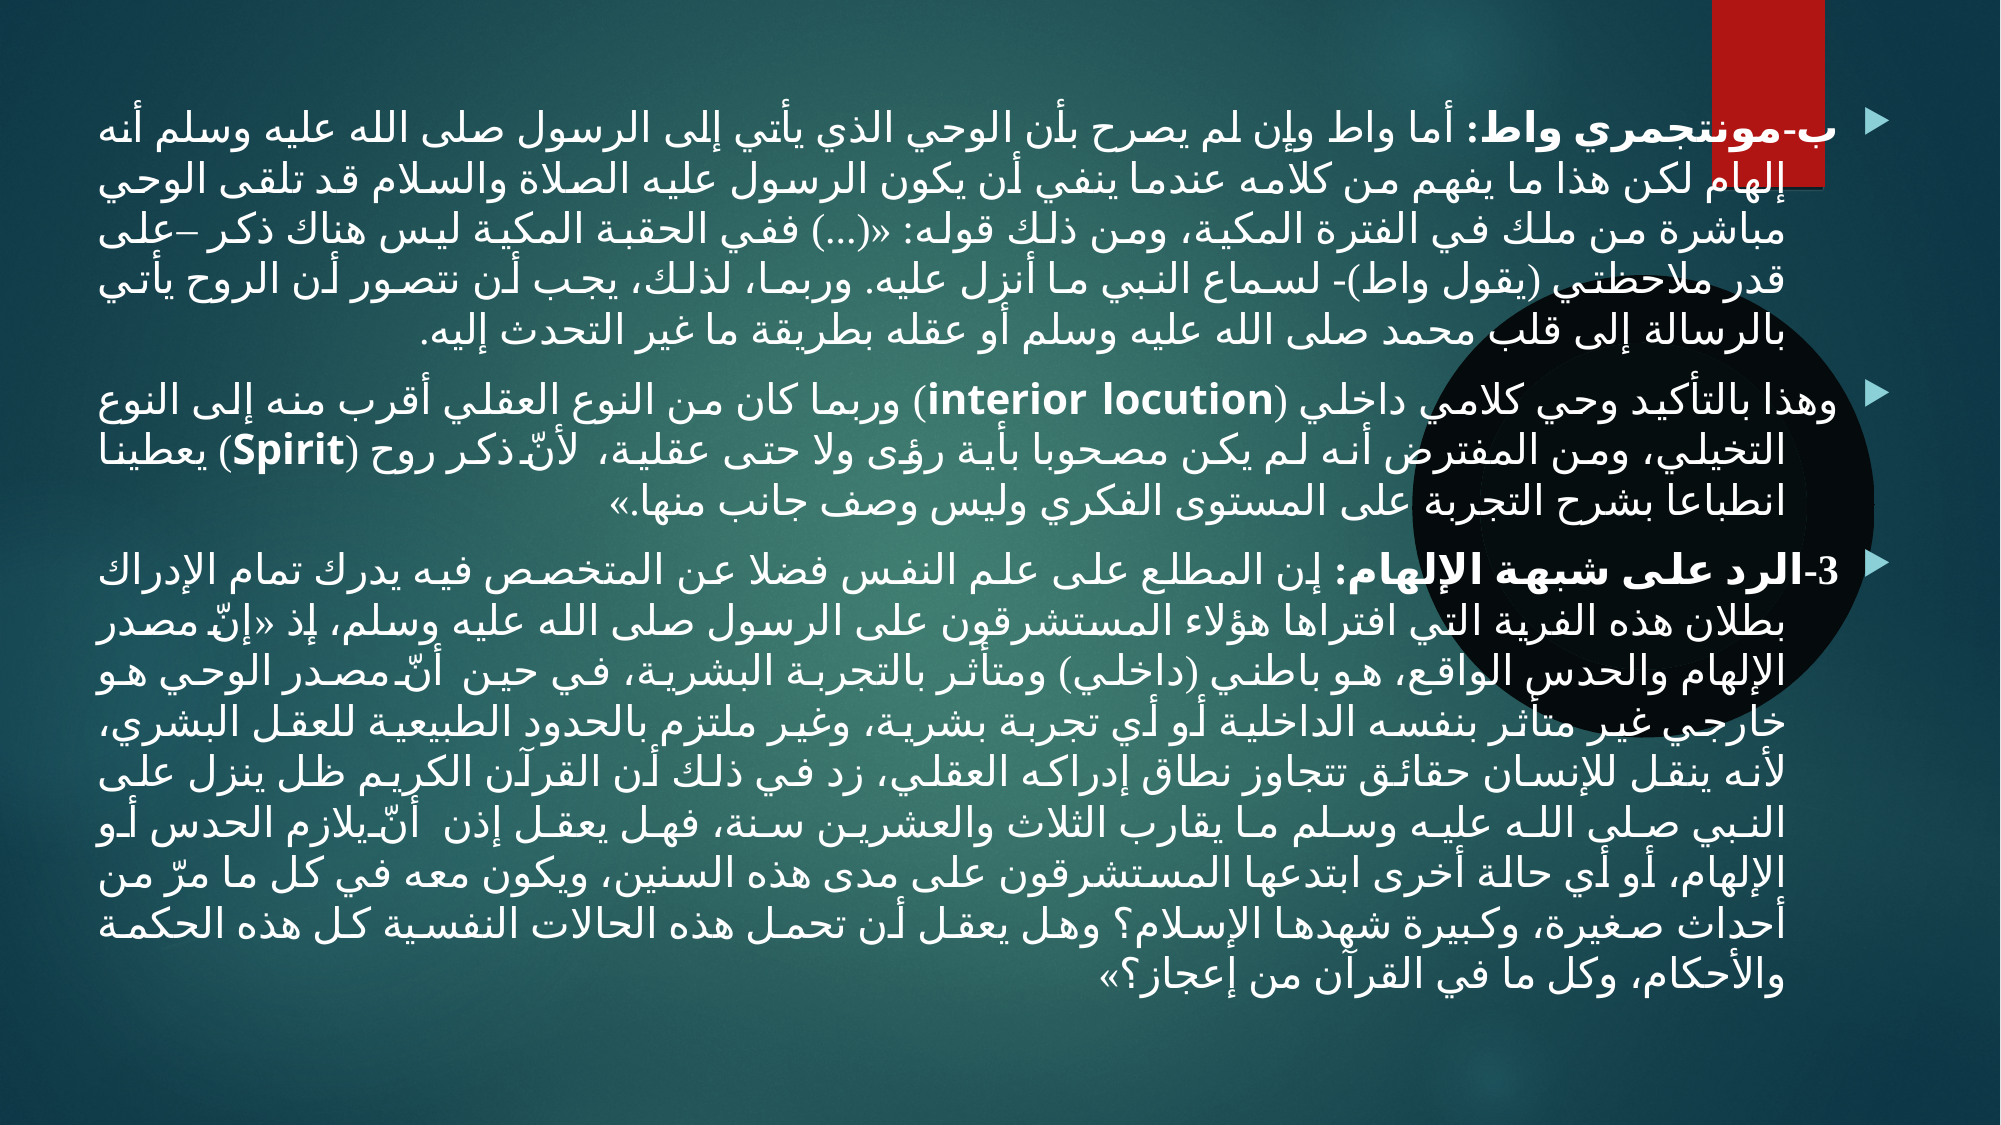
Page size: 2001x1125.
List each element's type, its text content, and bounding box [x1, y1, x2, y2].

list ب-مونتجمري واط: أما واط وإن لم يصرح بأن الوحي الذي يأتي إلى الرسول صلى الله عليه وسلم أنه إلهام لكن هذا ما يفهم من كلامه عندما ينفي أن يكون الرسول عليه الصلاة والسلام قد تلقى الوحي مباشرة من ملك في الفترة المكية، ومن ذلك قوله: «(...) ففي الحقبة المكية ليس هناك ذكر –على قدر ملاحظتي (يقول واط)- لسماع النبي ما أنزل عليه. وربما، لذلك، يجب أن نتصور أن الروح يأتي بالرسالة إلى قلب محمد صلى الله عليه وسلم أو عقله بطريقة ما غير التحدث إليه. وهذا بالتأكيد وحي كلامي داخلي (interior locution) وربما كان من النوع العقلي أقرب منه إلى النوع التخيلي، ومن المفترض أنه لم يكن مصحوبا بأية رؤى ولا حتى عقلية، لأنّ ذكر روح (Spirit) يعطينا انطباعا بشرح التجربة على المستوى الفكري وليس وصف جانب منها.» 3-الرد على شبهة الإلهام: إن المطلع على علم النفس فضلا عن المتخصص فيه يدرك تمام الإدراك بطلان هذه الفرية التي افتراها هؤلاء المستشرقون على الرسول صلى الله عليه وسلم، إذ «إنّ مصدر الإلهام والحدس الواقع، هو باطني (داخلي) ومتأثر بالتجربة البشرية، في حين أنّ مصدر الوحي هو خارجي غير متأثر بنفسه الداخلية أو أي تجربة بشرية، وغير ملتزم بالحدود الطبيعية للعقل البشري، لأنه ينقل للإنسان حقائق تتجاوز نطاق إدراكه العقلي، زد في ذلك أن القرآن الكريم ظل ينزل على النبي صلى الله عليه وسلم ما يقارب الثلاث والعشرين سنة، فهل يعقل إذن أنّ يلازم الحدس أو الإلهام، أو أي حالة أخرى ابتدعها المستشرقون على مدى هذه السنين، ويكون معه في كل ما مرّ من أحداث صغيرة، وكبيرة شهدها الإسلام؟ وهل يعقل أن تحمل هذه الحالات النفسية كل هذه الحكمة والأحكام، وكل ما في القرآن من إعجاز؟» [82, 92, 1906, 1023]
